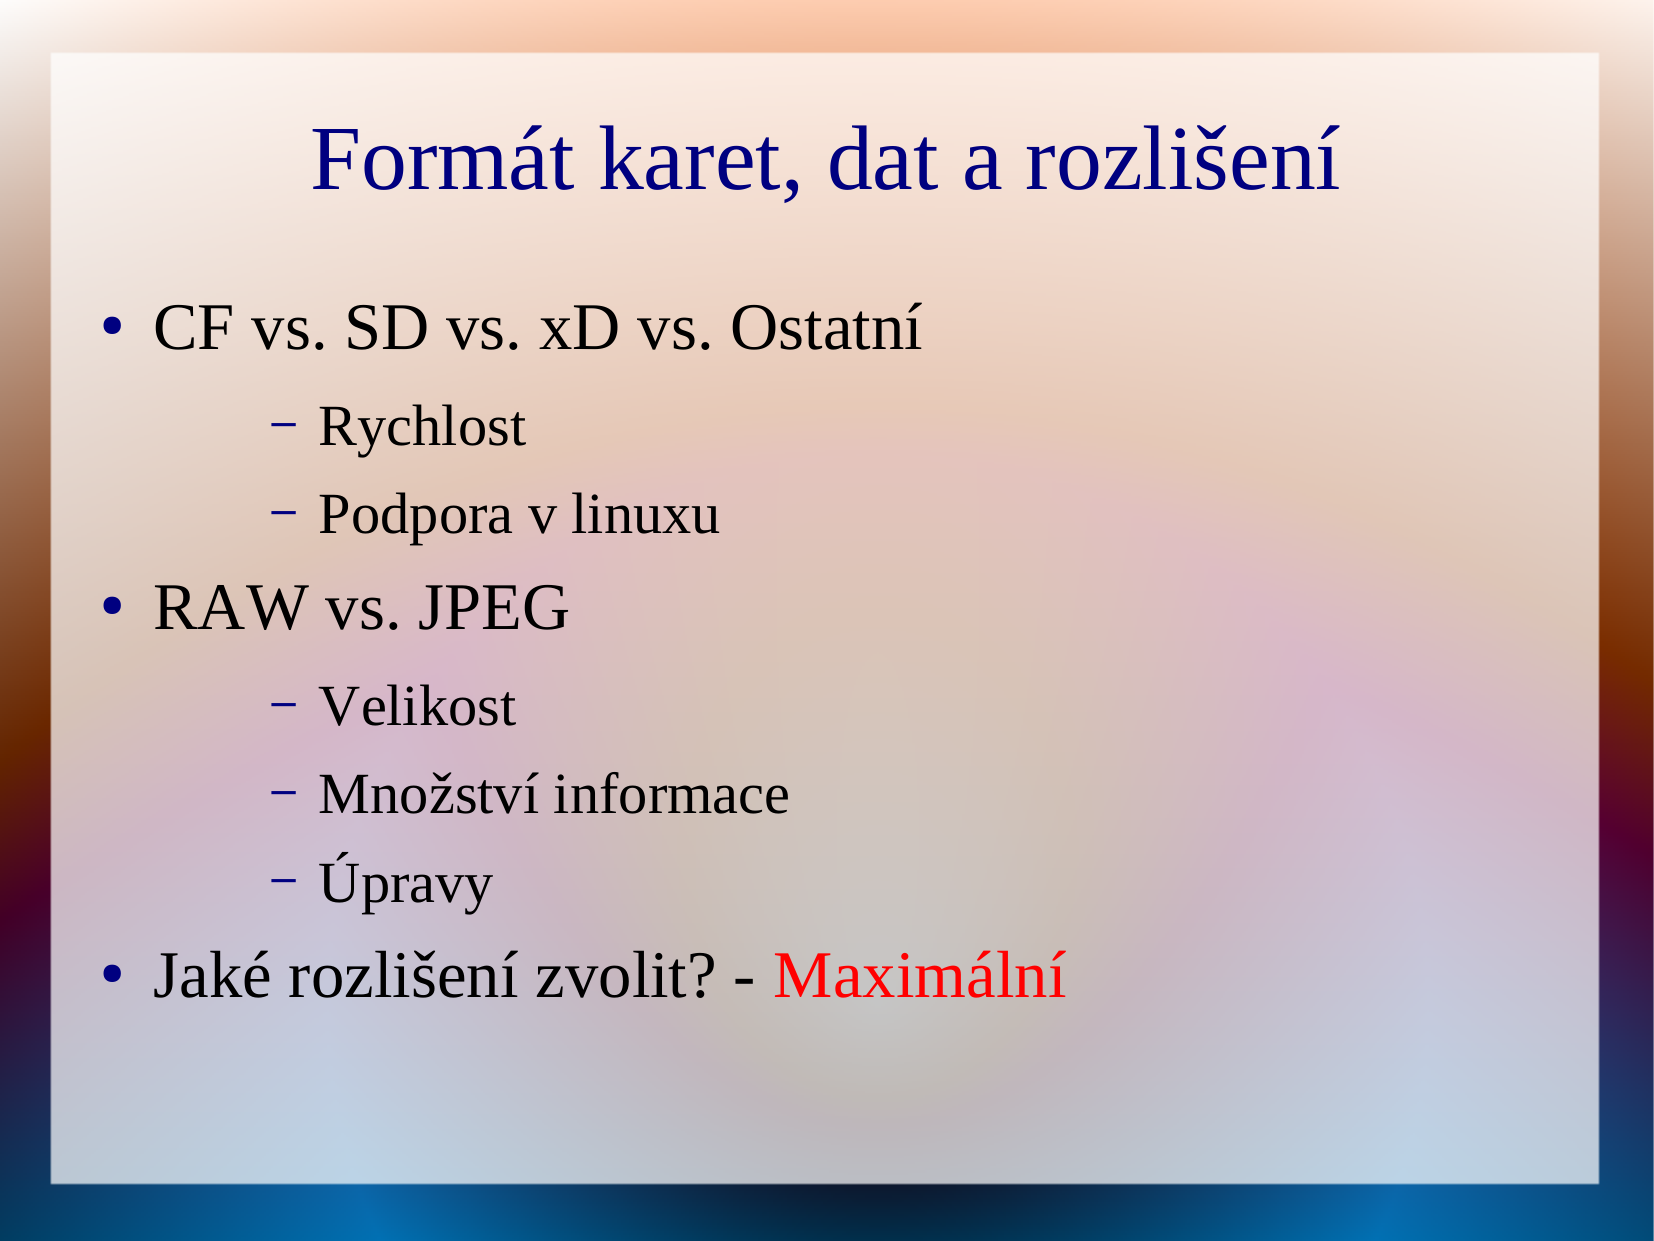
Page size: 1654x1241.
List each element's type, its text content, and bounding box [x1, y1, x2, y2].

list CF vs. SD vs. xD vs. Ostatní Rychlost Podpora v linuxu RAW vs. JPEG Velikost Množství informace Úpravy Jaké rozlišení zvolit? - Maximální [82, 290, 1571, 1094]
picture [0, 0, 1654, 1241]
title Formát karet, dat a rozlišení [82, 62, 1571, 256]
